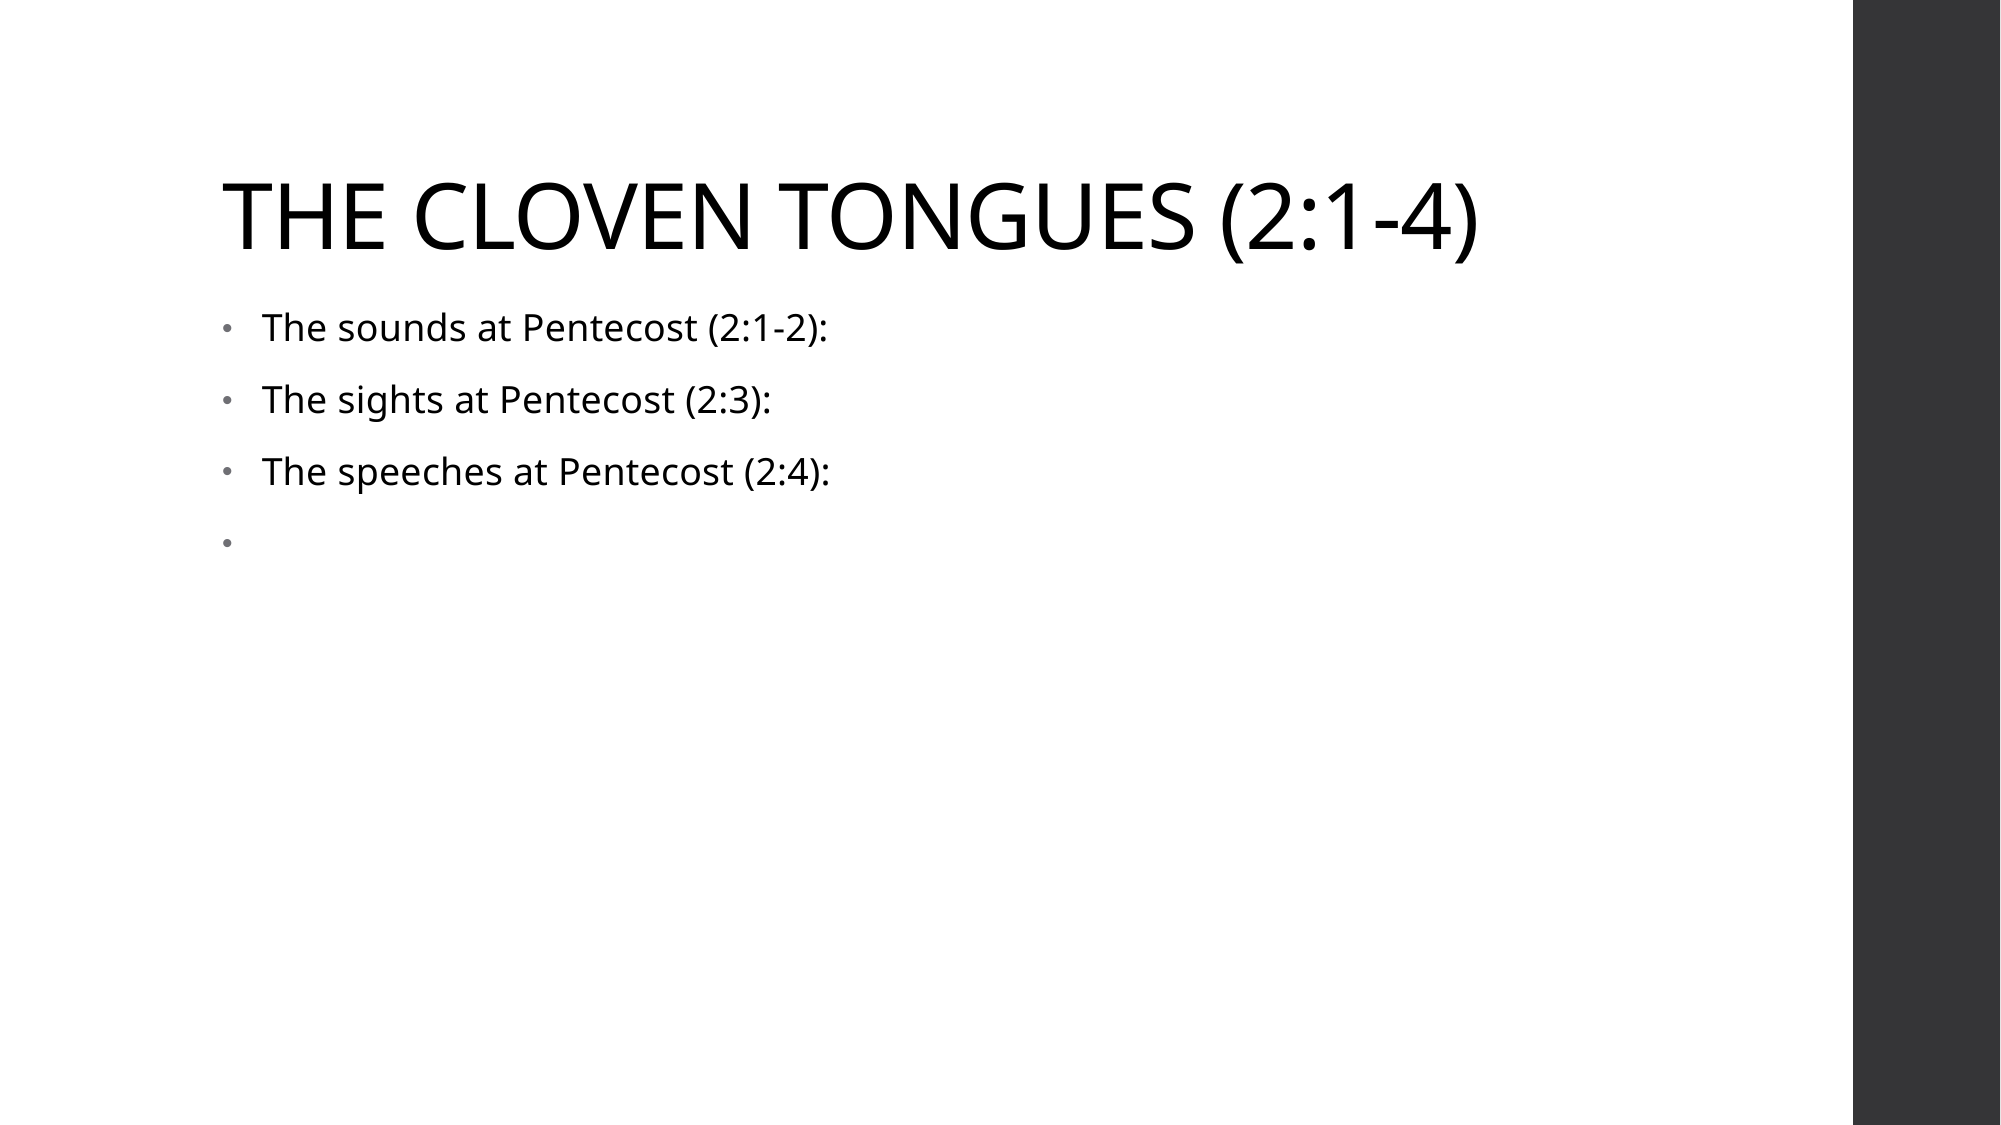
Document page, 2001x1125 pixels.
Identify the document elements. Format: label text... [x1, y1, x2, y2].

list The sounds at Pentecost (2:1-2): The sights at Pentecost (2:3): The speeches at Pentecost (2:4): [206, 299, 1617, 1014]
title THE CLOVEN TONGUES (2:1-4) [206, 60, 1797, 278]
